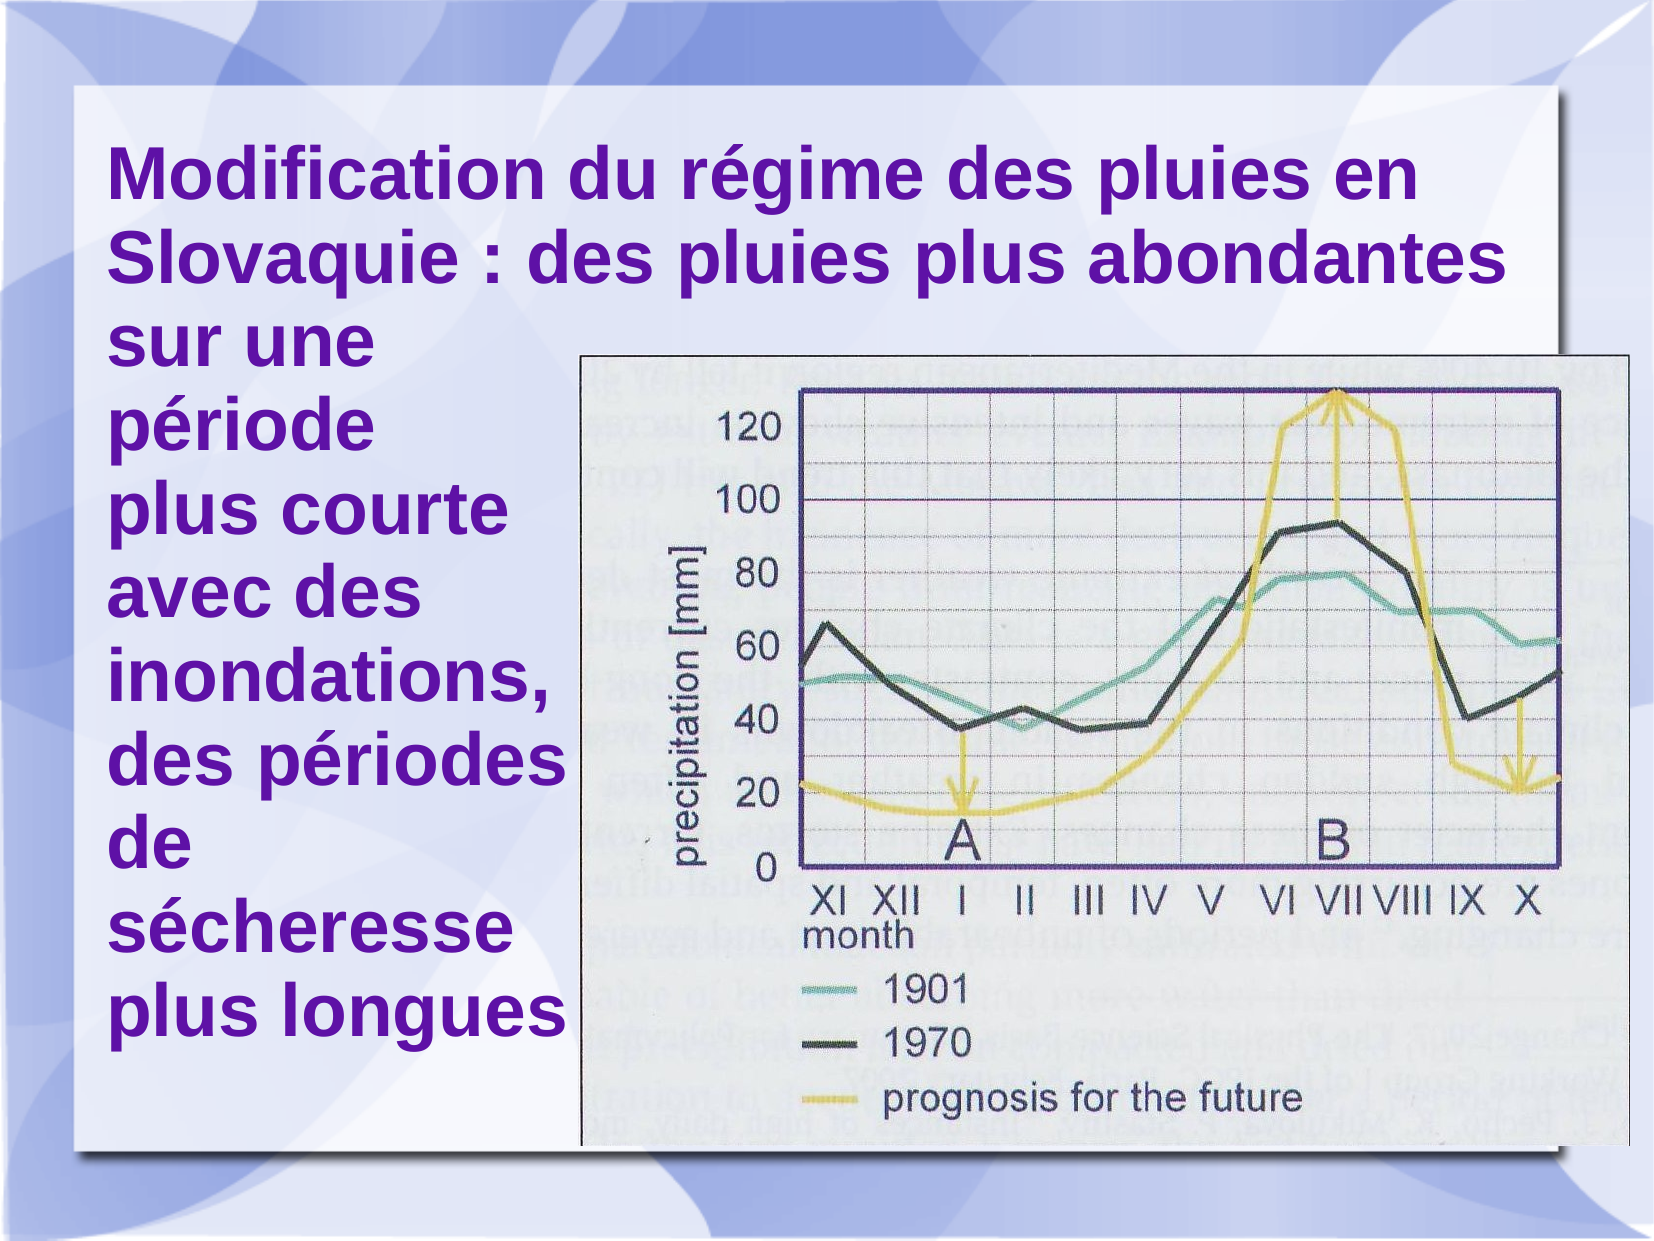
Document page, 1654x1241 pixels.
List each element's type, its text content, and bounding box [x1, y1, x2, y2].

picture [0, 0, 1654, 1241]
title Modification du régime des pluies en Slovaquie : des pluies plus abondantes sur une période plus courte avec des inondations, des périodes de sécheresse plus longues [106, 94, 1536, 1087]
